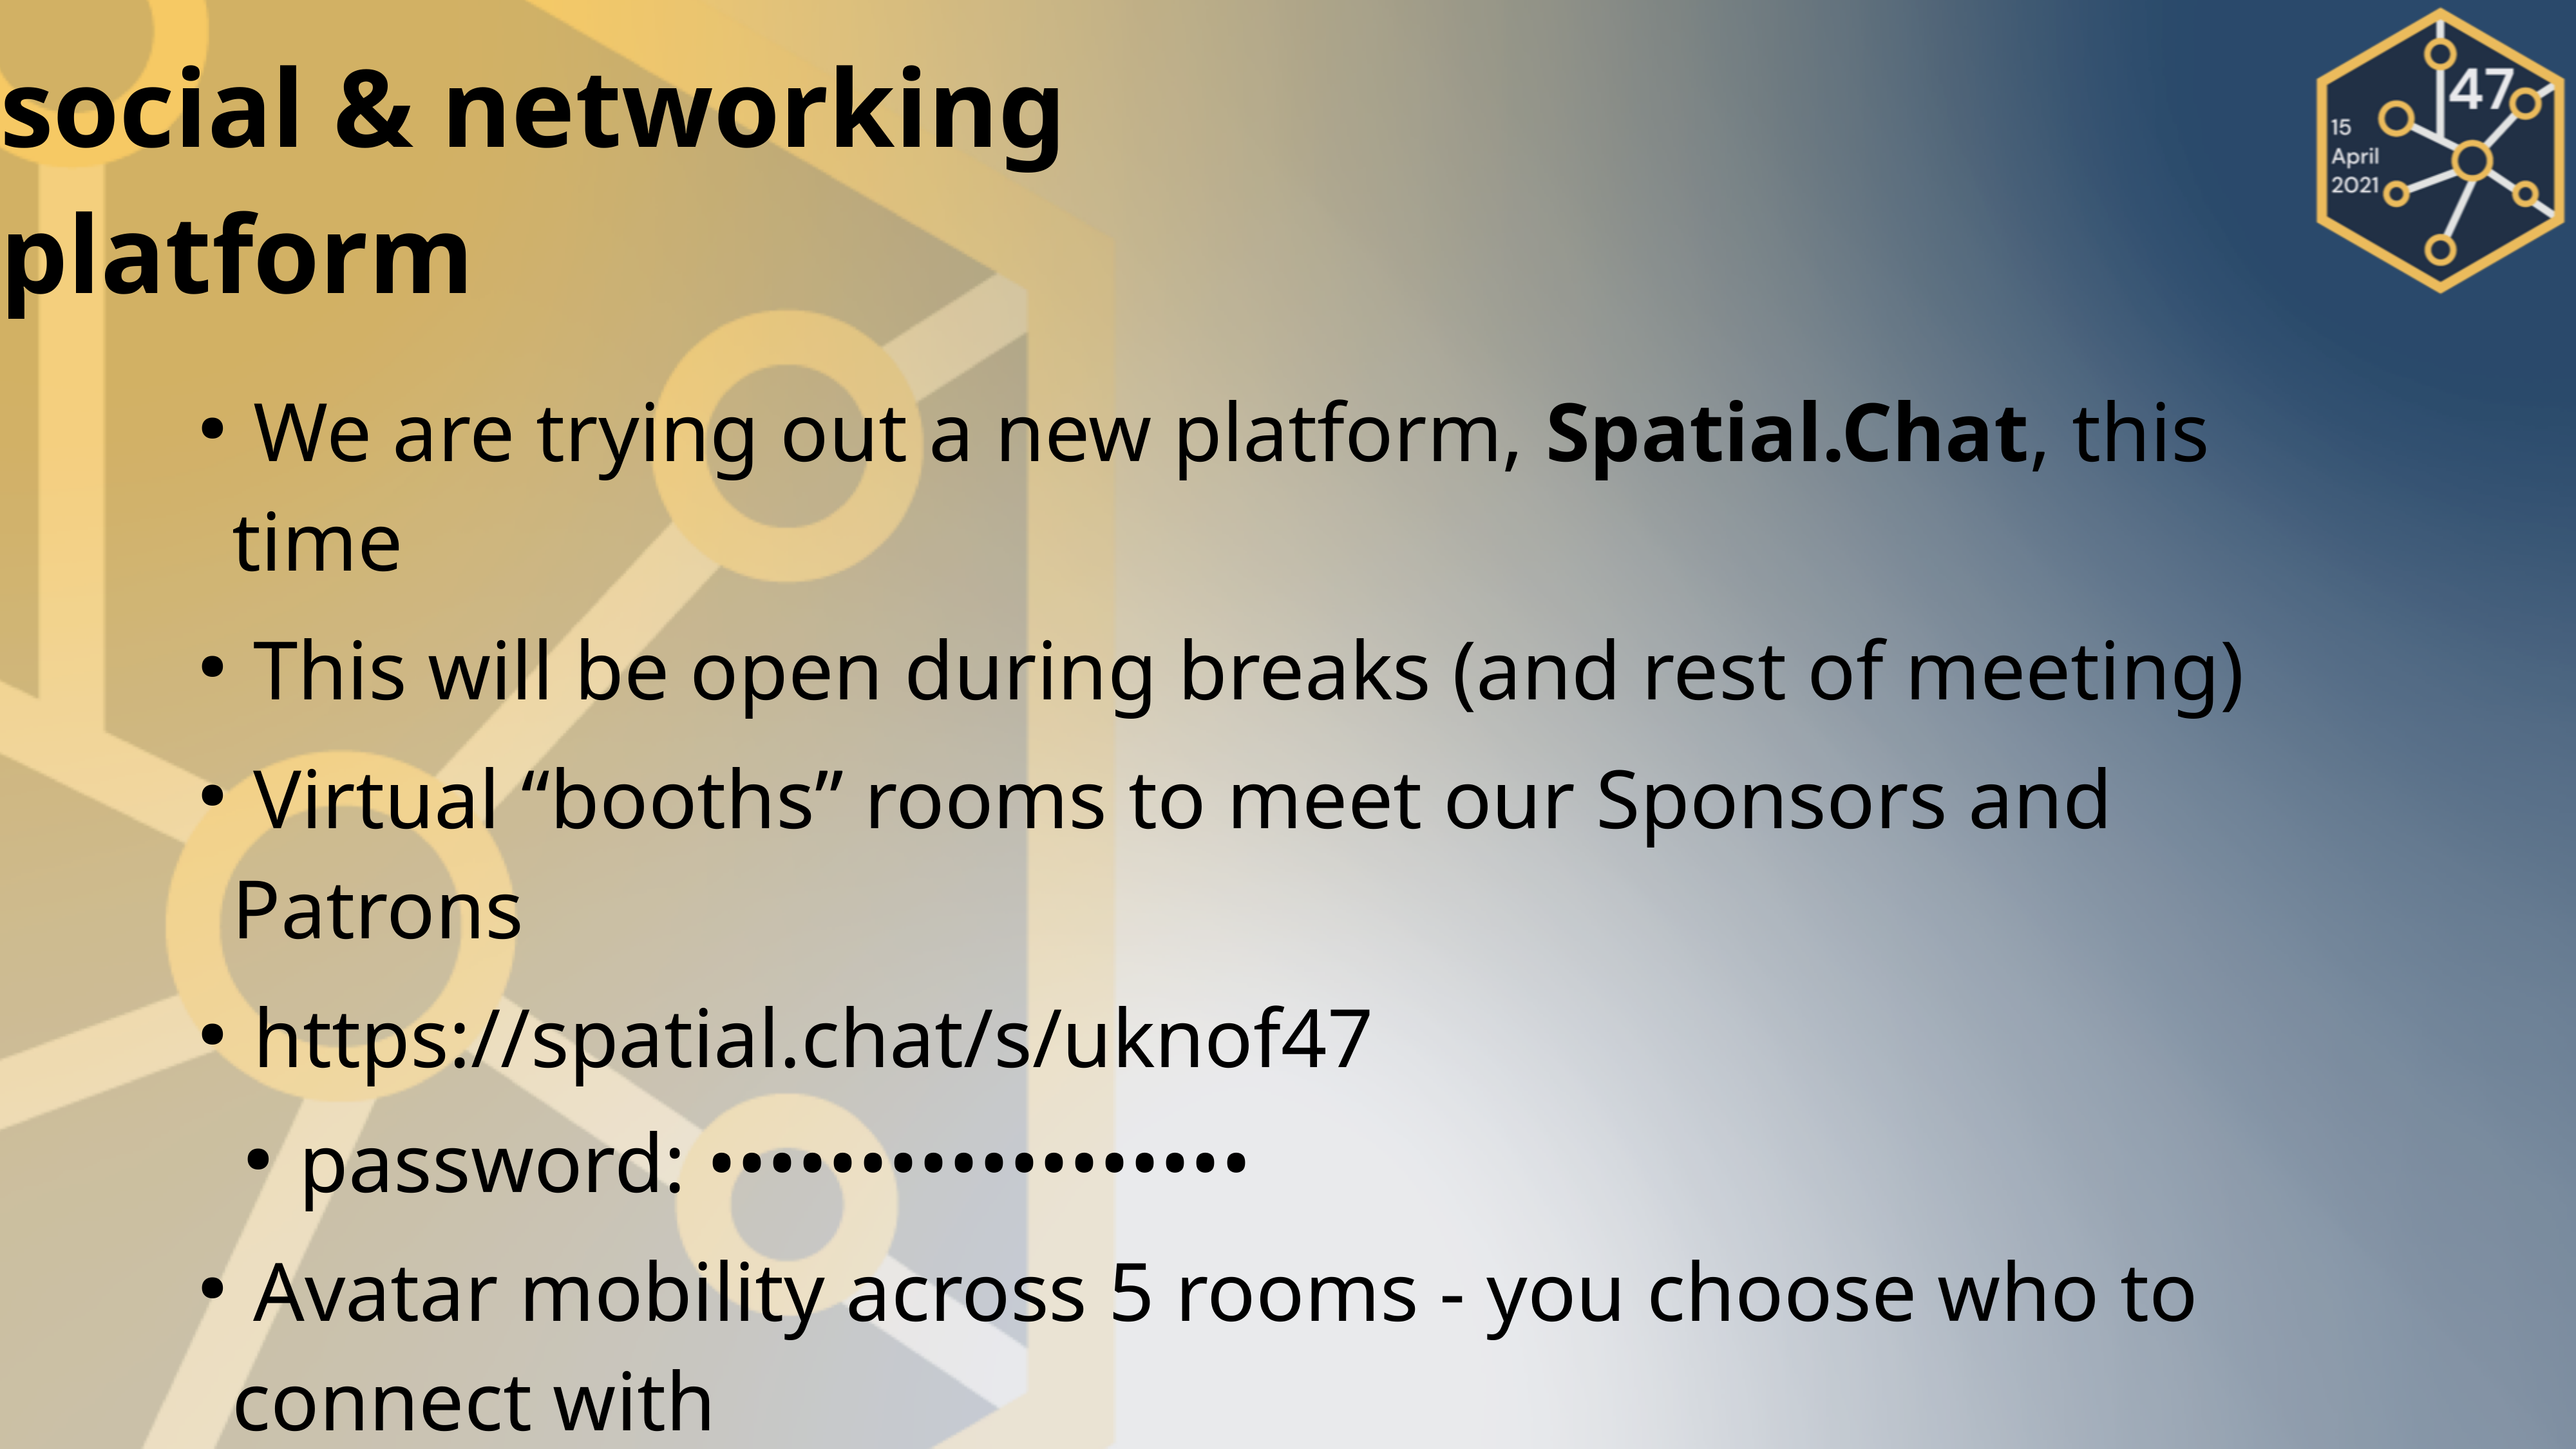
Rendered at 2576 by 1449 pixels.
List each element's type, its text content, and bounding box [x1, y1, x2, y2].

picture [0, 0, 2576, 1449]
list We are trying out a new platform, Spatial.Chat, this time This will be open during breaks (and rest of meeting) Virtual “booths” rooms to meet our Sponsors and Patrons https://spatial.chat/s/uknof47 password: •••••••••••••••••• Avatar mobility across 5 rooms - you choose who to connect with BYO Pints n' Packets social at 16:05 BST [186, 375, 2389, 1226]
title social & networking platform [0, 0, 1440, 381]
